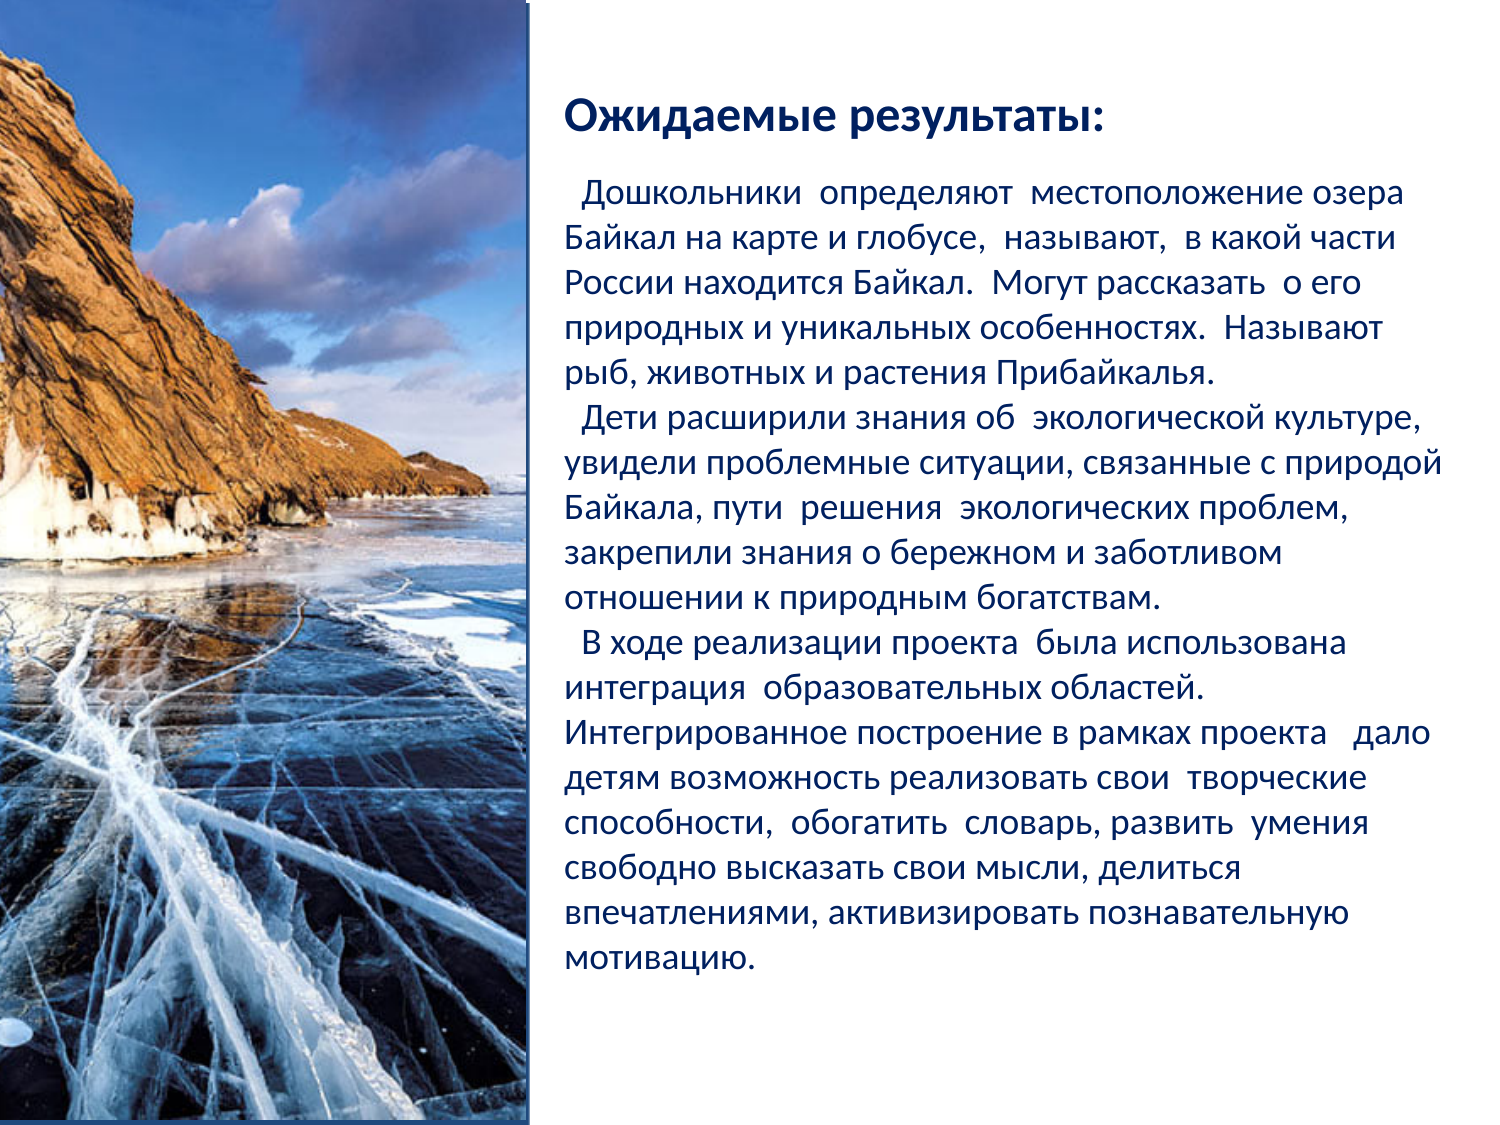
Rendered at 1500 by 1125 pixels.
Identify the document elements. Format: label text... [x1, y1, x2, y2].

picture [0, 0, 526, 1120]
text_box Дошкольники определяют местоположение озера Байкал на карте и глобусе, называют, в какой части России находится Байкал. Могут рассказать о его природных и уникальных особенностях. Называют рыб, животных и растения Прибайкалья. Дети расширили знания об экологической культуре, увидели проблемные ситуации, связанные с природой Байкала, пути решения экологических проблем, закрепили знания о бережном и заботливом отношении к природным богатствам. В ходе реализации проекта была использована интеграция образовательных областей. Интегрированное построение в рамках проекта дало детям возможность реализовать свои творческие способности, обогатить словарь, развить умения свободно высказать свои мысли, делиться впечатлениями, активизировать познавательную мотивацию. [549, 150, 1465, 1075]
text_box Ожидаемые результаты: [549, 74, 1500, 150]
